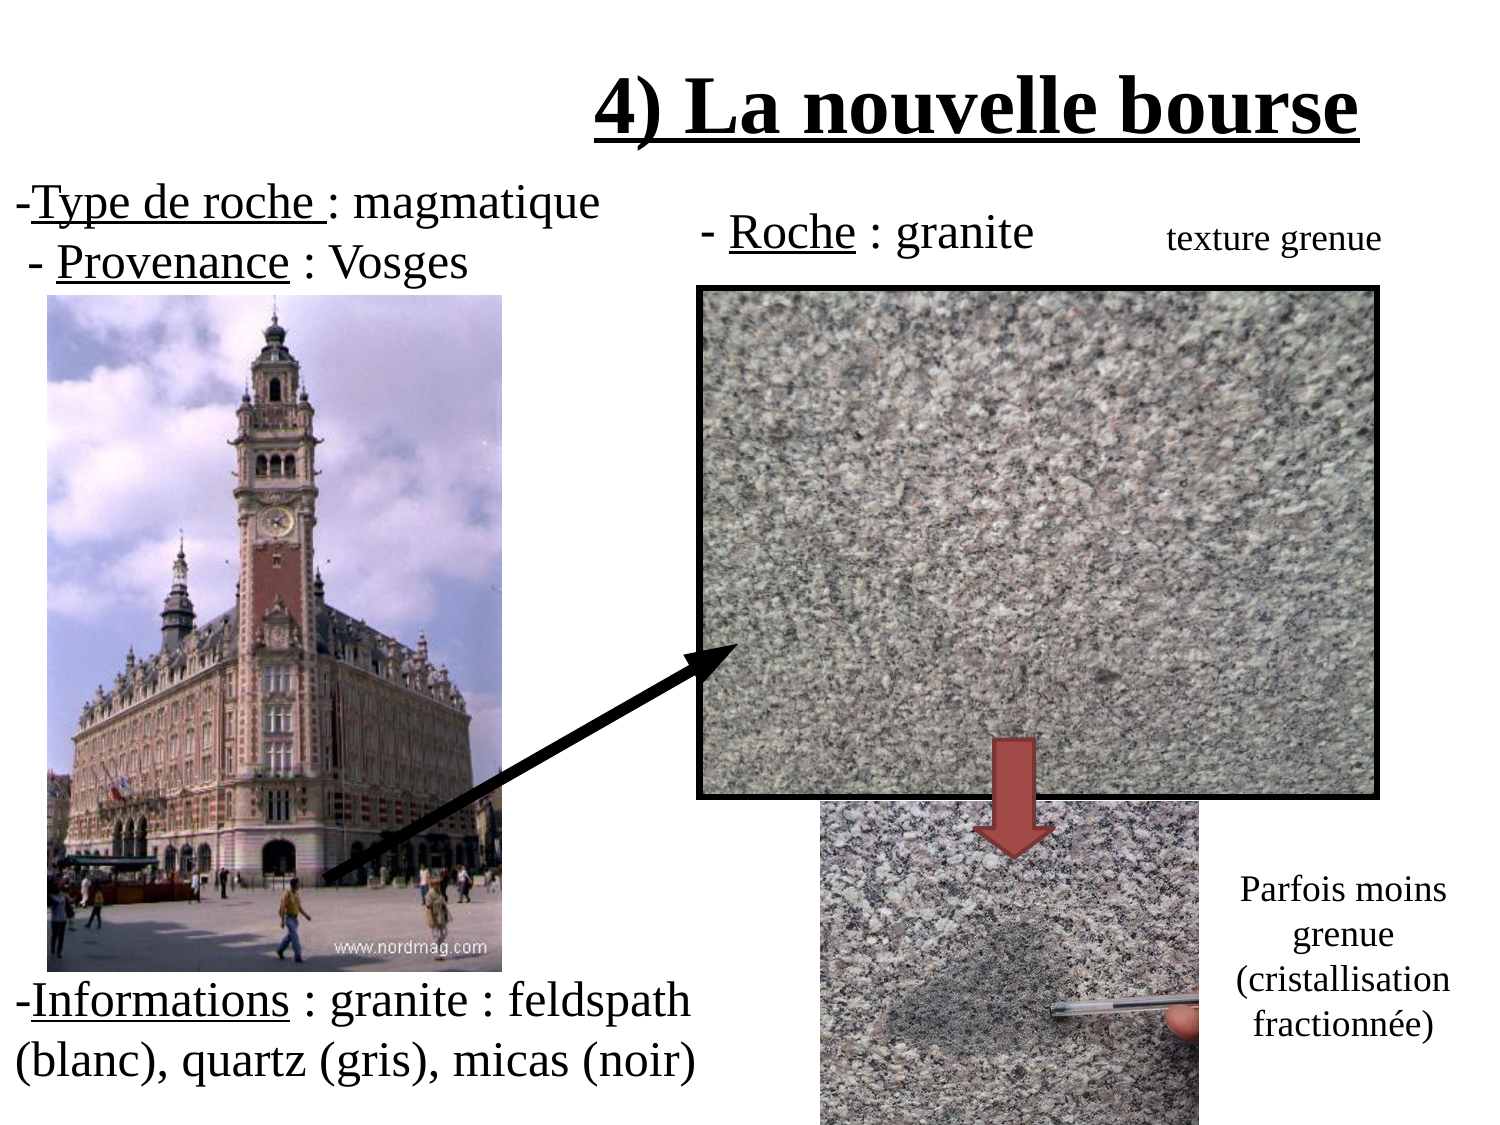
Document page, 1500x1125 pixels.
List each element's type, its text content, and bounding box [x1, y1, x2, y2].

picture [702, 290, 1374, 795]
title 4) La nouvelle bourse [490, 42, 1465, 171]
picture [47, 296, 502, 972]
text_box - Roche : granite [750, 190, 1182, 266]
text_box Parfois moins grenue (cristallisation fractionnée) [1210, 856, 1477, 1052]
text_box texture grenue [1182, 205, 1465, 266]
text_box -Type de roche : magmatique - Provenance : Vosges [0, 160, 750, 296]
text_box [974, 739, 1054, 858]
list -Informations : granite : feldspath (blanc), quartz (gris), micas (noir) [0, 869, 739, 1125]
picture [820, 801, 1199, 1125]
